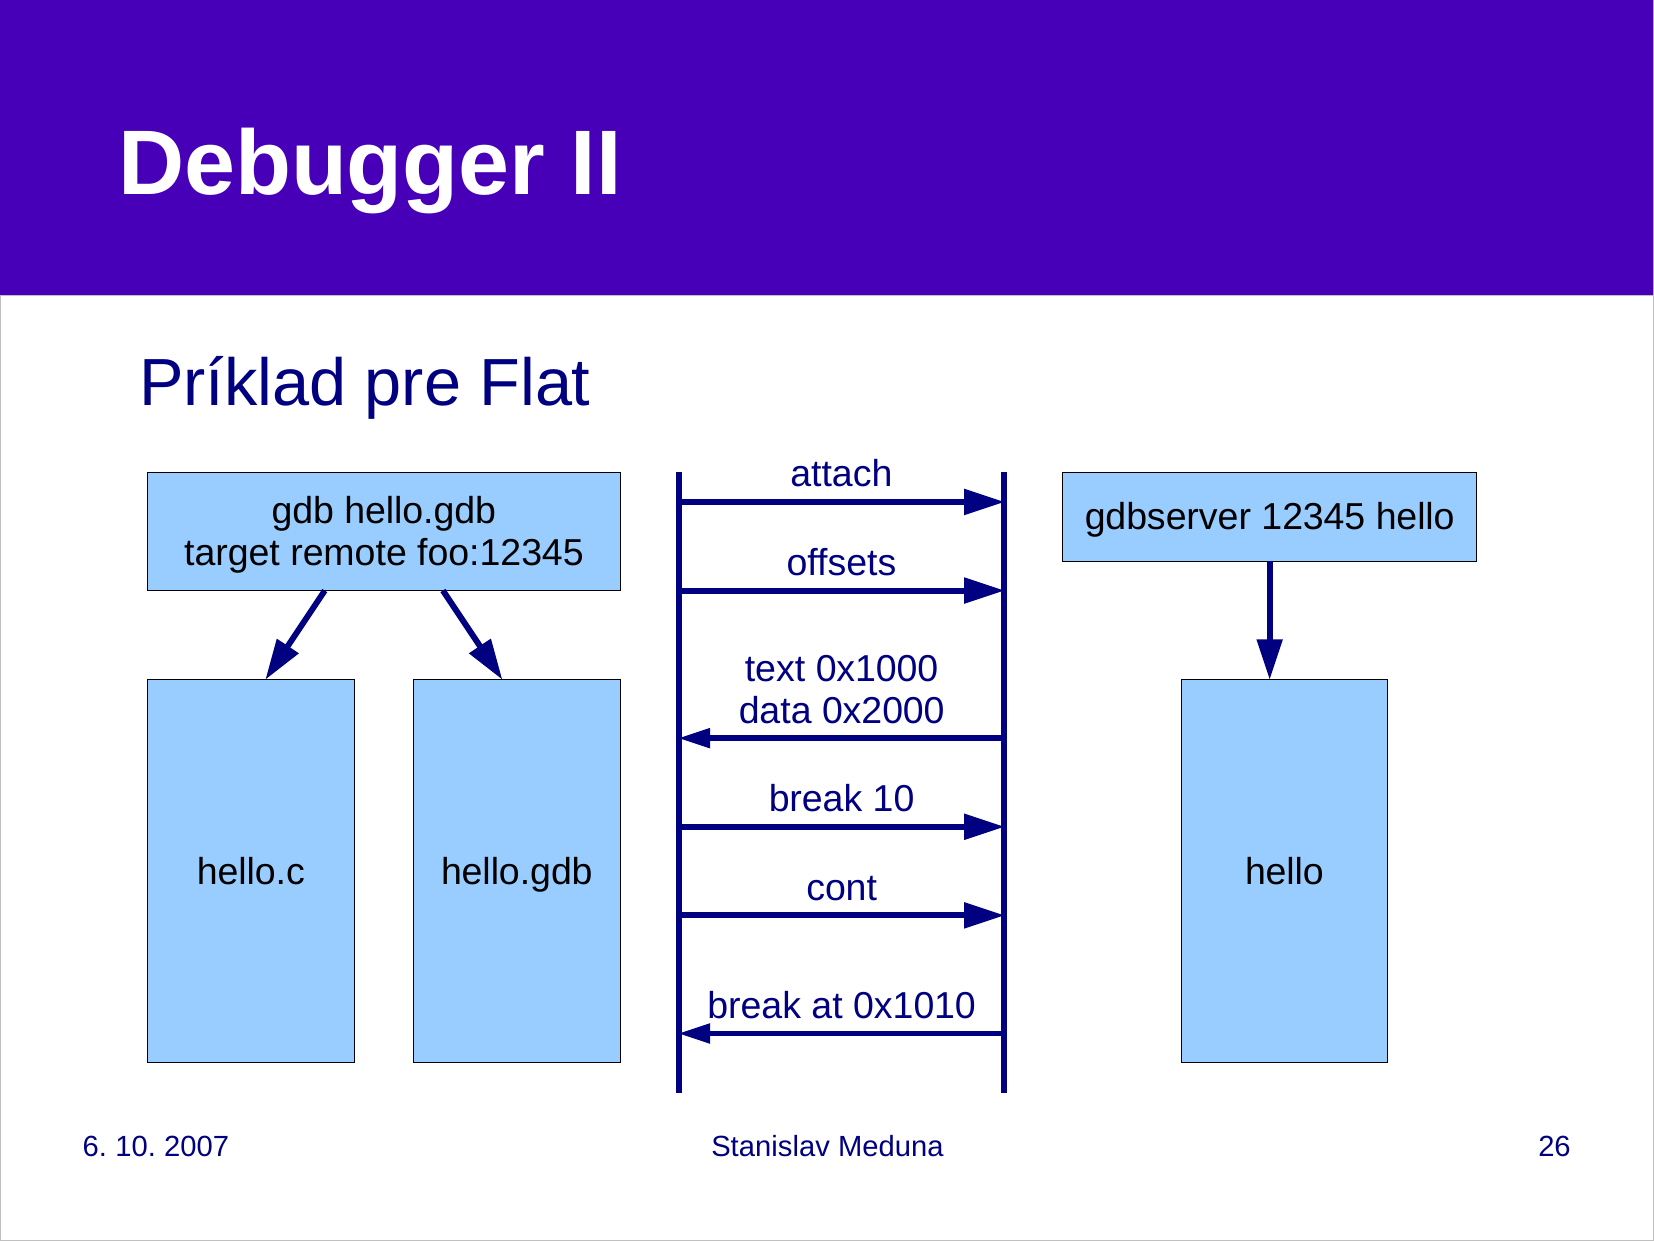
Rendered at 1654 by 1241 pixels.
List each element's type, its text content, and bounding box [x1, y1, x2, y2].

text_box hello.c [147, 679, 355, 1063]
text_box hello [1181, 679, 1388, 1063]
text_box gdbserver 12345 hello [1062, 472, 1477, 562]
text_box gdb hello.gdb target remote foo:12345 [147, 472, 621, 591]
list Príklad pre Flat [121, 344, 1534, 1112]
text_box hello.gdb [413, 679, 621, 1063]
title Debugger II [118, 66, 1595, 259]
